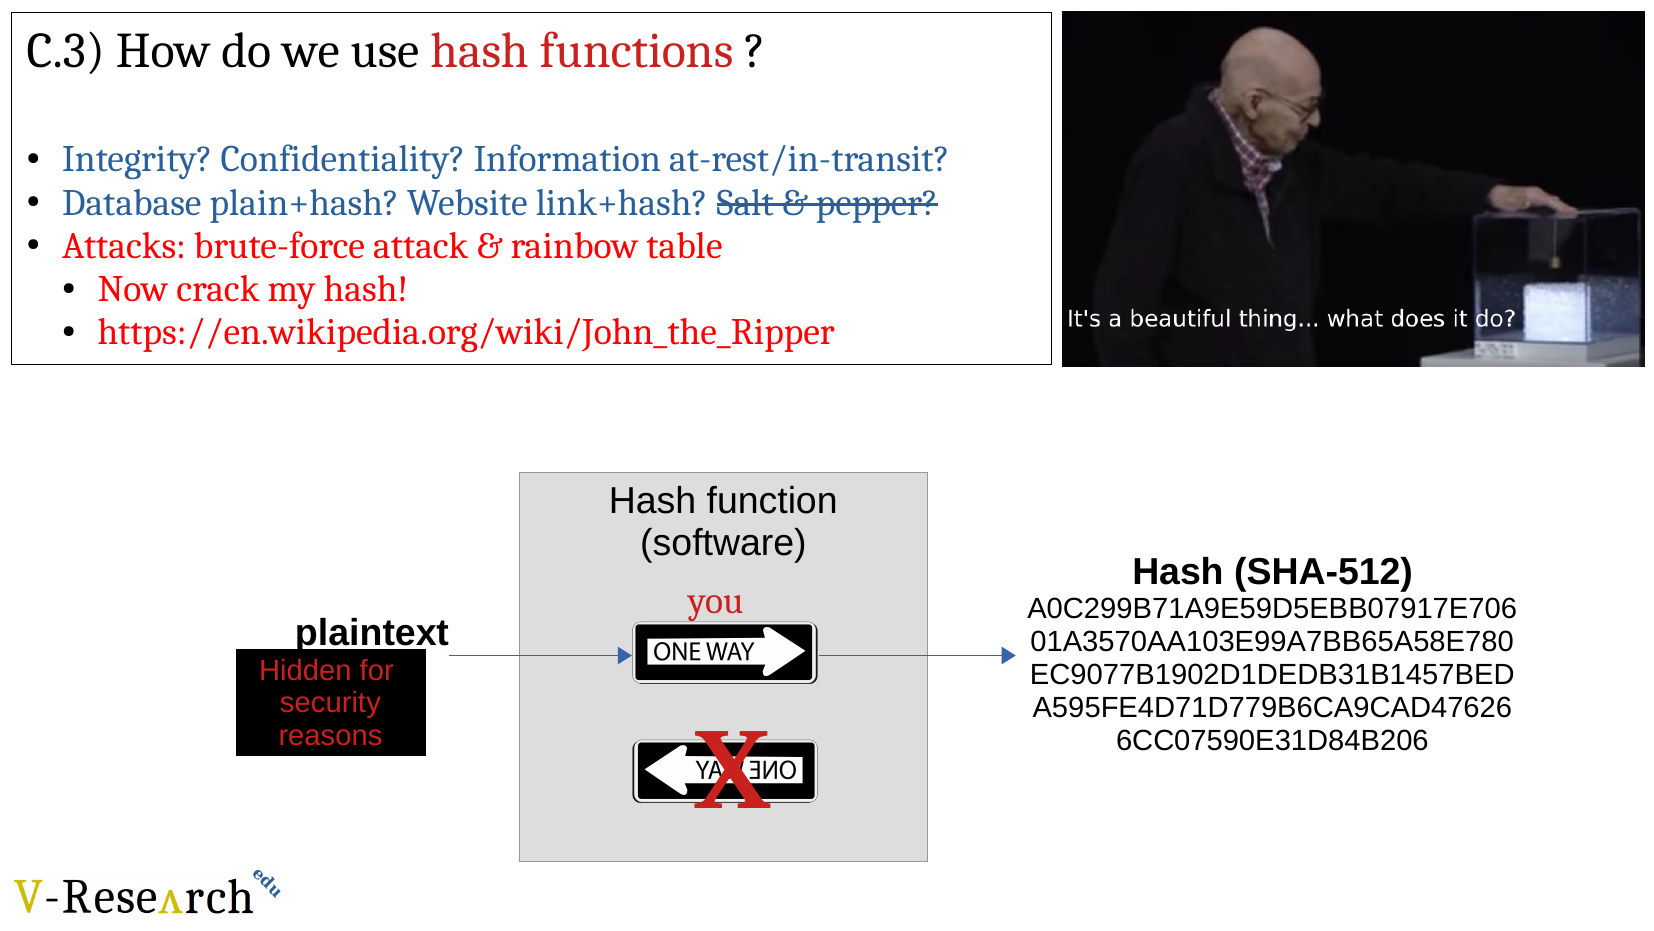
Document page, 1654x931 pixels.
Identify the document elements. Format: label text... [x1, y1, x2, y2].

text_box you [673, 572, 762, 632]
picture [631, 738, 679, 805]
picture [631, 620, 819, 686]
picture [749, 738, 819, 805]
text_box Hidden for security reasons [236, 649, 426, 756]
text_box Hash (SHA-512) A0C299B71A9E59D5EBB07917E70601A3570AA103E99A7BB65A58E780EC9077B1902D1DEDB31B1457BEDA595FE4D71D779B6CA9CAD476266CC07590E31D84B206 [1009, 543, 1536, 764]
text_box X [679, 691, 749, 852]
text_box edu [222, 847, 333, 931]
text_box Hash function (software) [519, 472, 928, 655]
text_box Hash function (software) [519, 656, 928, 862]
text_box C.3) How do we use hash functions ? Integrity? Confidentiality? Information at-rest/in-transit? Database plain+hash? Website link+hash? Salt & pepper? Attacks: brute-force attack & rainbow table Now crack my hash! https://en.wikipedia.org/wiki/John_the_Ripper [11, 12, 1052, 365]
text_box plaintext ciao [271, 603, 473, 703]
picture [11, 876, 255, 916]
picture [1062, 11, 1645, 367]
